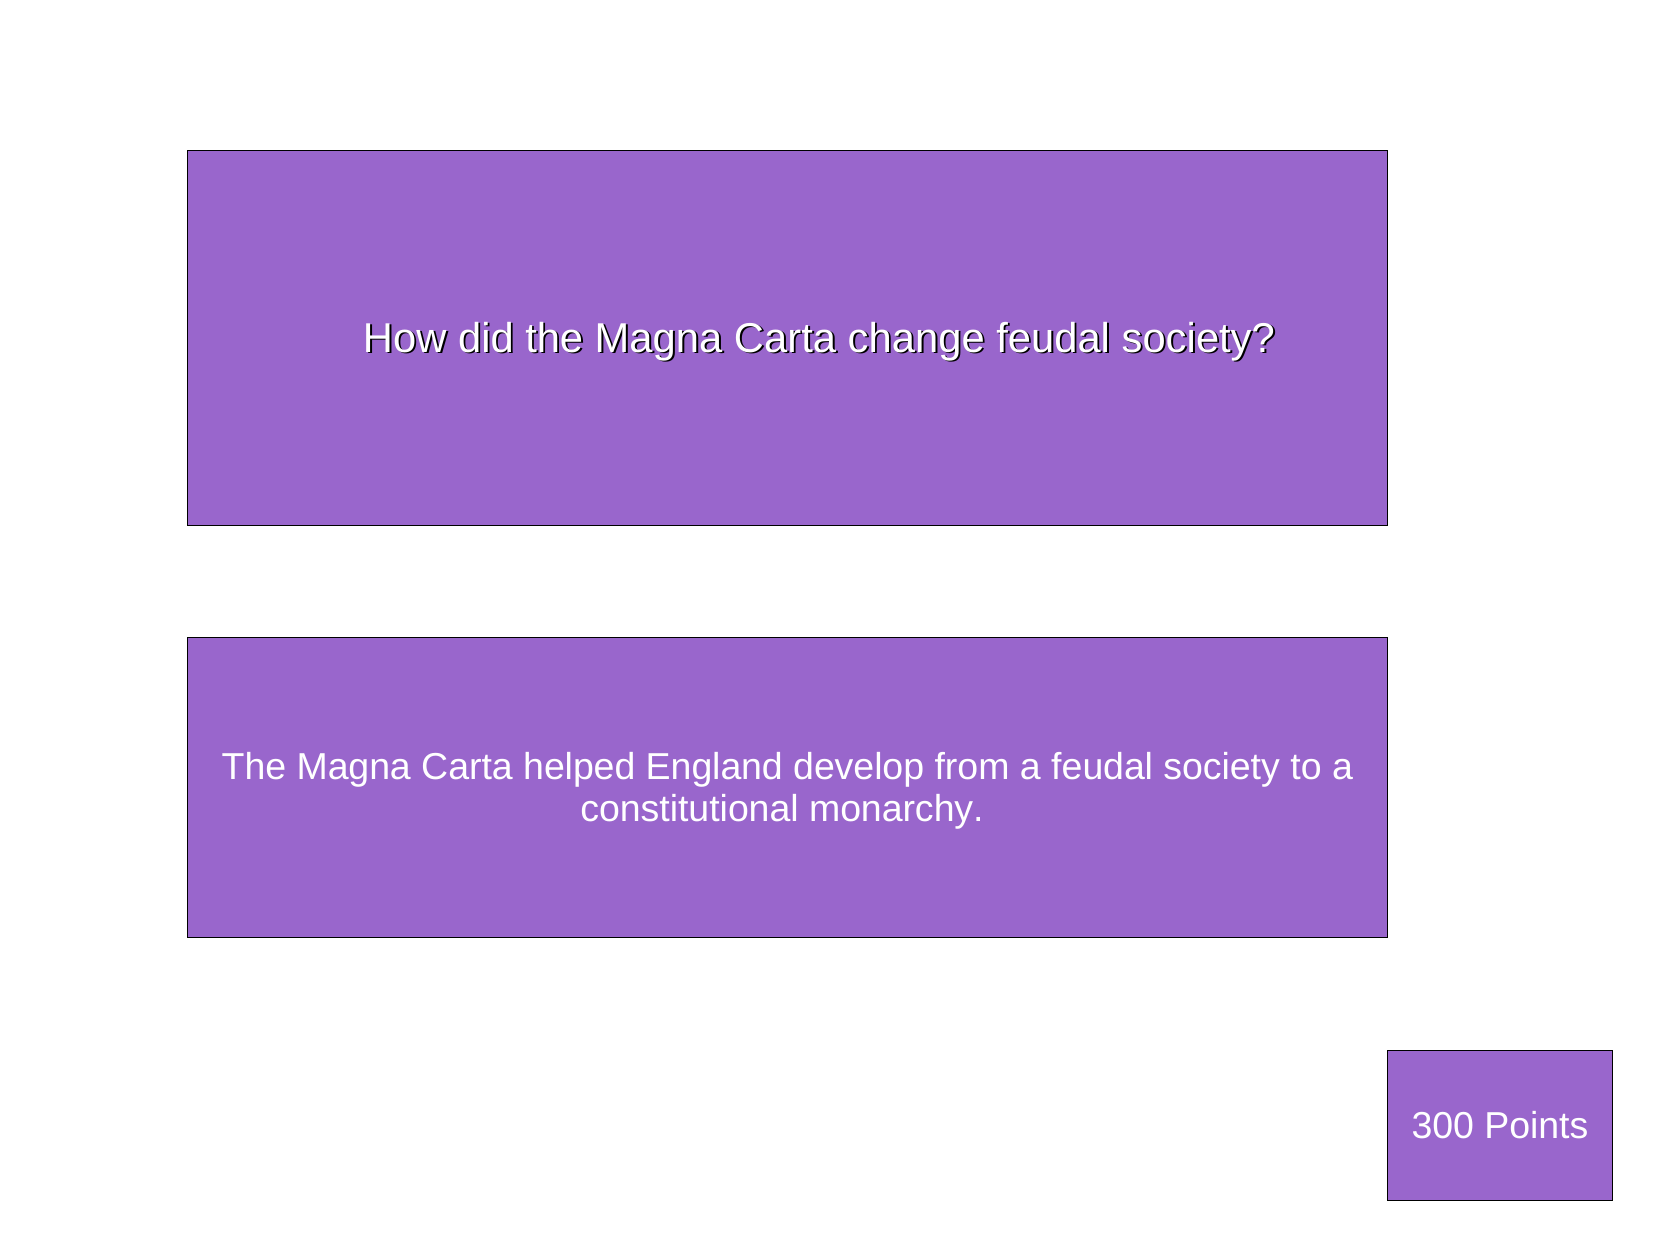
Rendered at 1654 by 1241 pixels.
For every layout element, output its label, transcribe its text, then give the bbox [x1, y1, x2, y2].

text_box 300 Points [1387, 1050, 1613, 1201]
text_box The Magna Carta helped England develop from a feudal society to a constitutional monarchy. [187, 637, 1388, 938]
text_box How did the Magna Carta change feudal society? [187, 150, 1388, 526]
